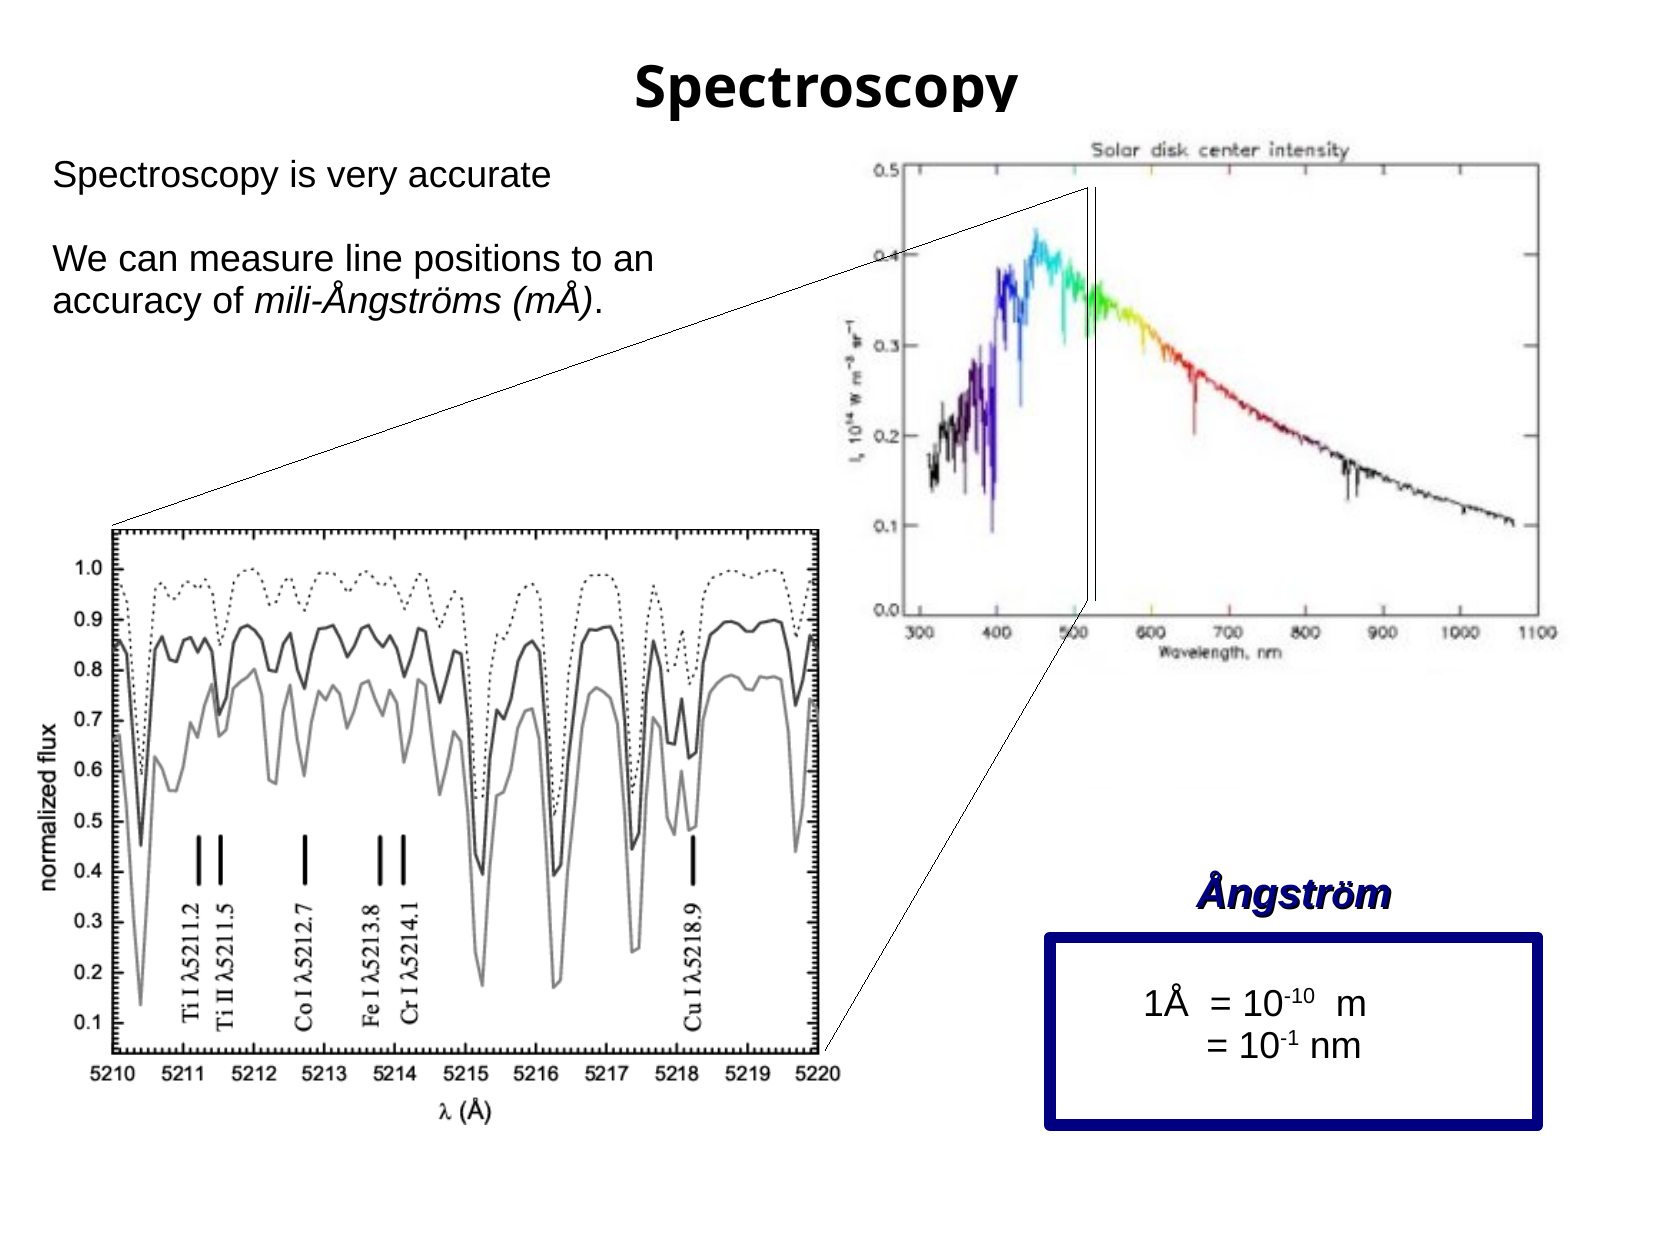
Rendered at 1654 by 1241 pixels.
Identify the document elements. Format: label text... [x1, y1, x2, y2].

picture [37, 112, 1576, 1126]
text_box Ångström [1125, 862, 1463, 924]
text_box Spectroscopy [0, 37, 1654, 121]
text_box [1050, 937, 1538, 1126]
text_box 1Å = 10-10 m = 10-1 nm [1128, 975, 1654, 1077]
text_box Spectroscopy is very accurate We can measure line positions to an accuracy of mili-Ångströms (mÅ). [37, 145, 836, 413]
text_box [862, 675, 1576, 788]
